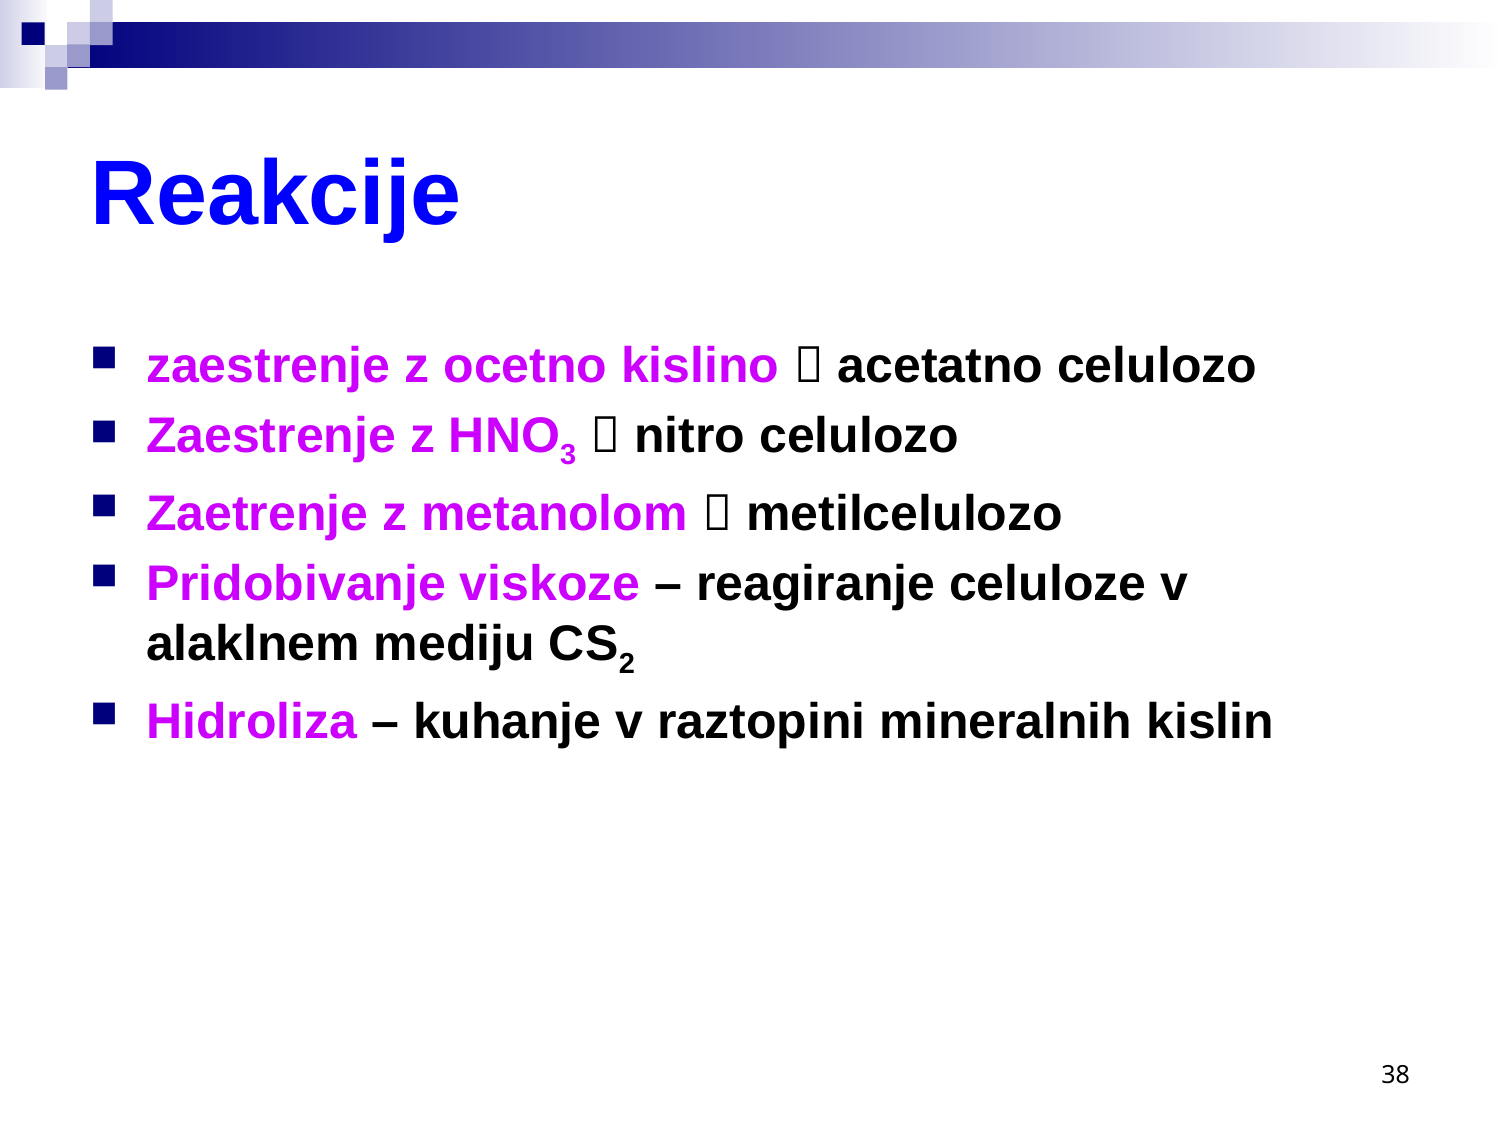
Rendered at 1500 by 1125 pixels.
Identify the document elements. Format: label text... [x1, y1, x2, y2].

slide_number <number> [1074, 1025, 1425, 1100]
title Reakcije [75, 75, 1425, 300]
list zaestrenje z ocetno kislino  acetatno celulozo Zaestrenje z HNO3  nitro celulozo Zaetrenje z metanolom  metilcelulozo Pridobivanje viskoze – reagiranje celuloze v alaklnem mediju CS2 Hidroliza – kuhanje v raztopini mineralnih kislin [75, 324, 1425, 963]
